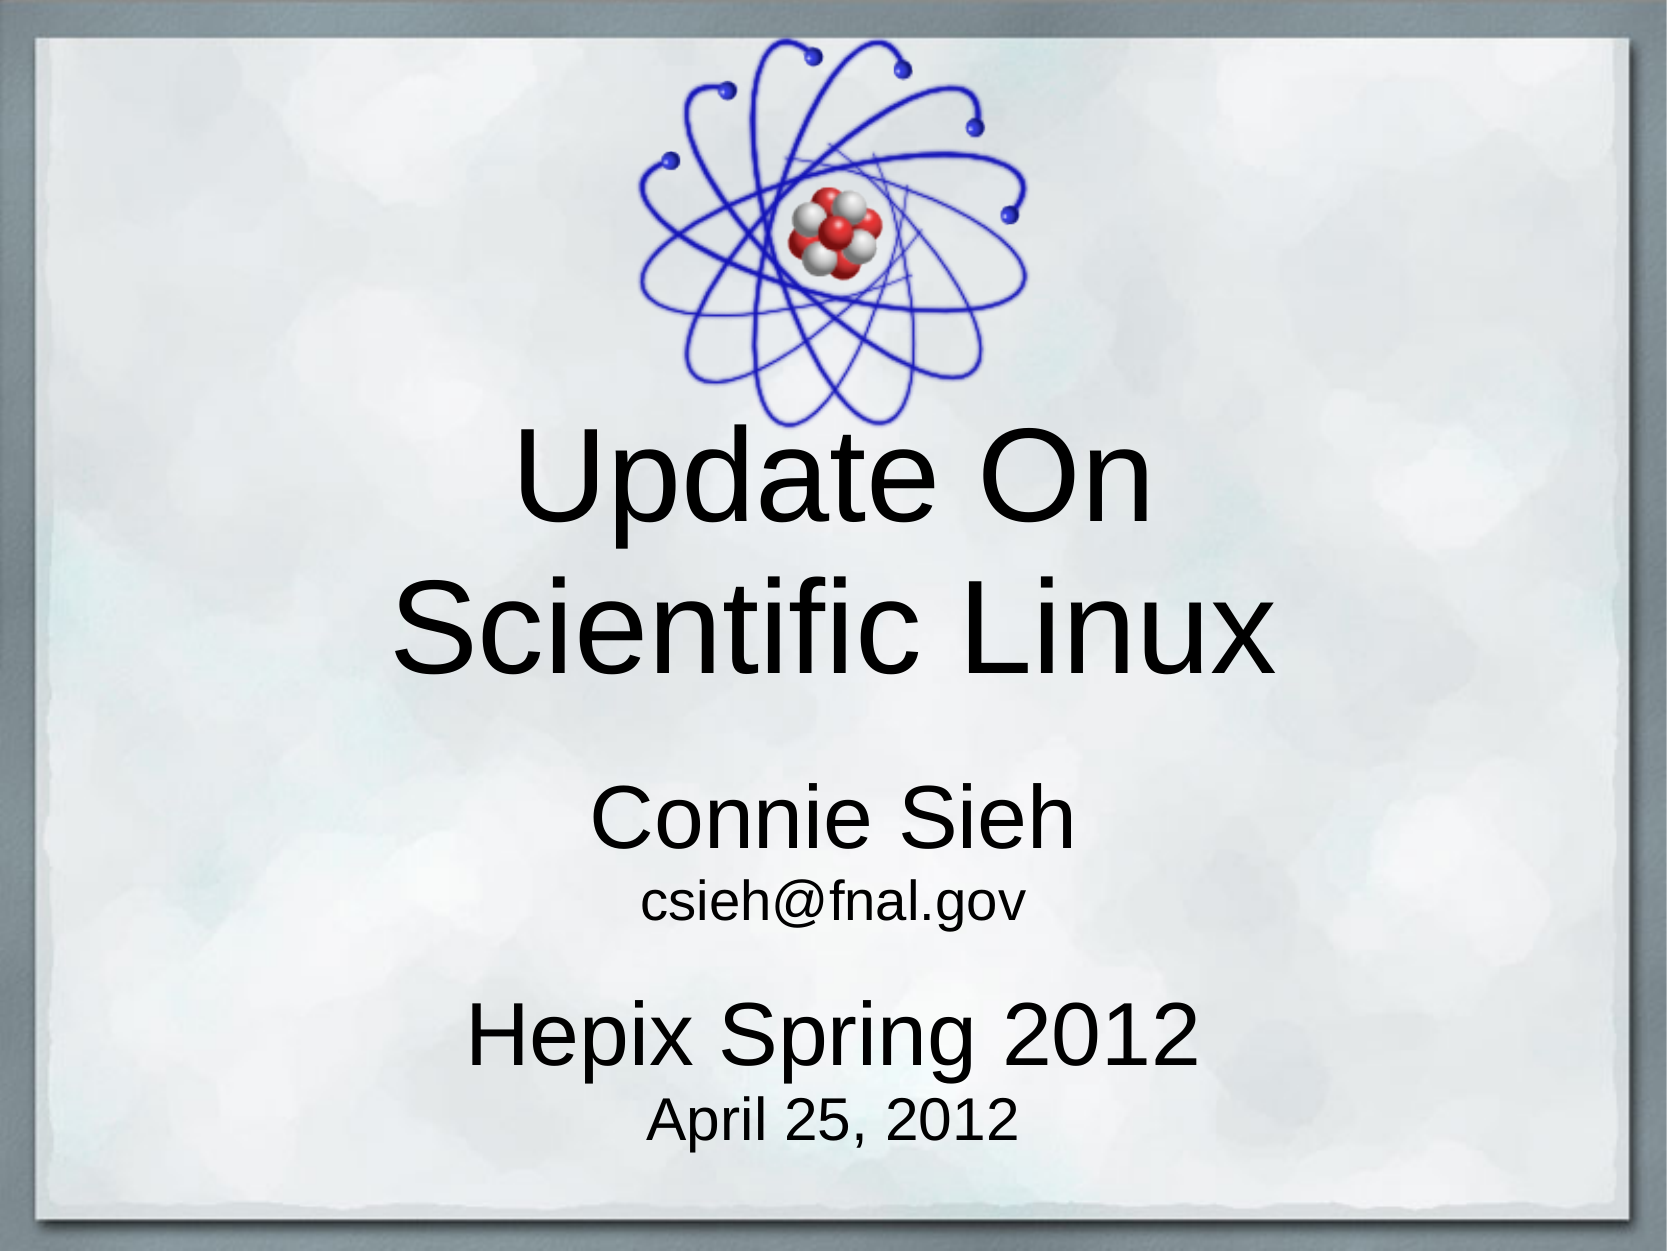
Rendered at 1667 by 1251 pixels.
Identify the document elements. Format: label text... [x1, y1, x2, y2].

subtitle Connie Sieh csieh@fnal.gov [419, 766, 1248, 955]
picture [0, 0, 1667, 1251]
text_box Hepix Spring 2012 April 25, 2012 [333, 983, 1334, 1155]
title Update On Scientific Linux [221, 399, 1446, 756]
